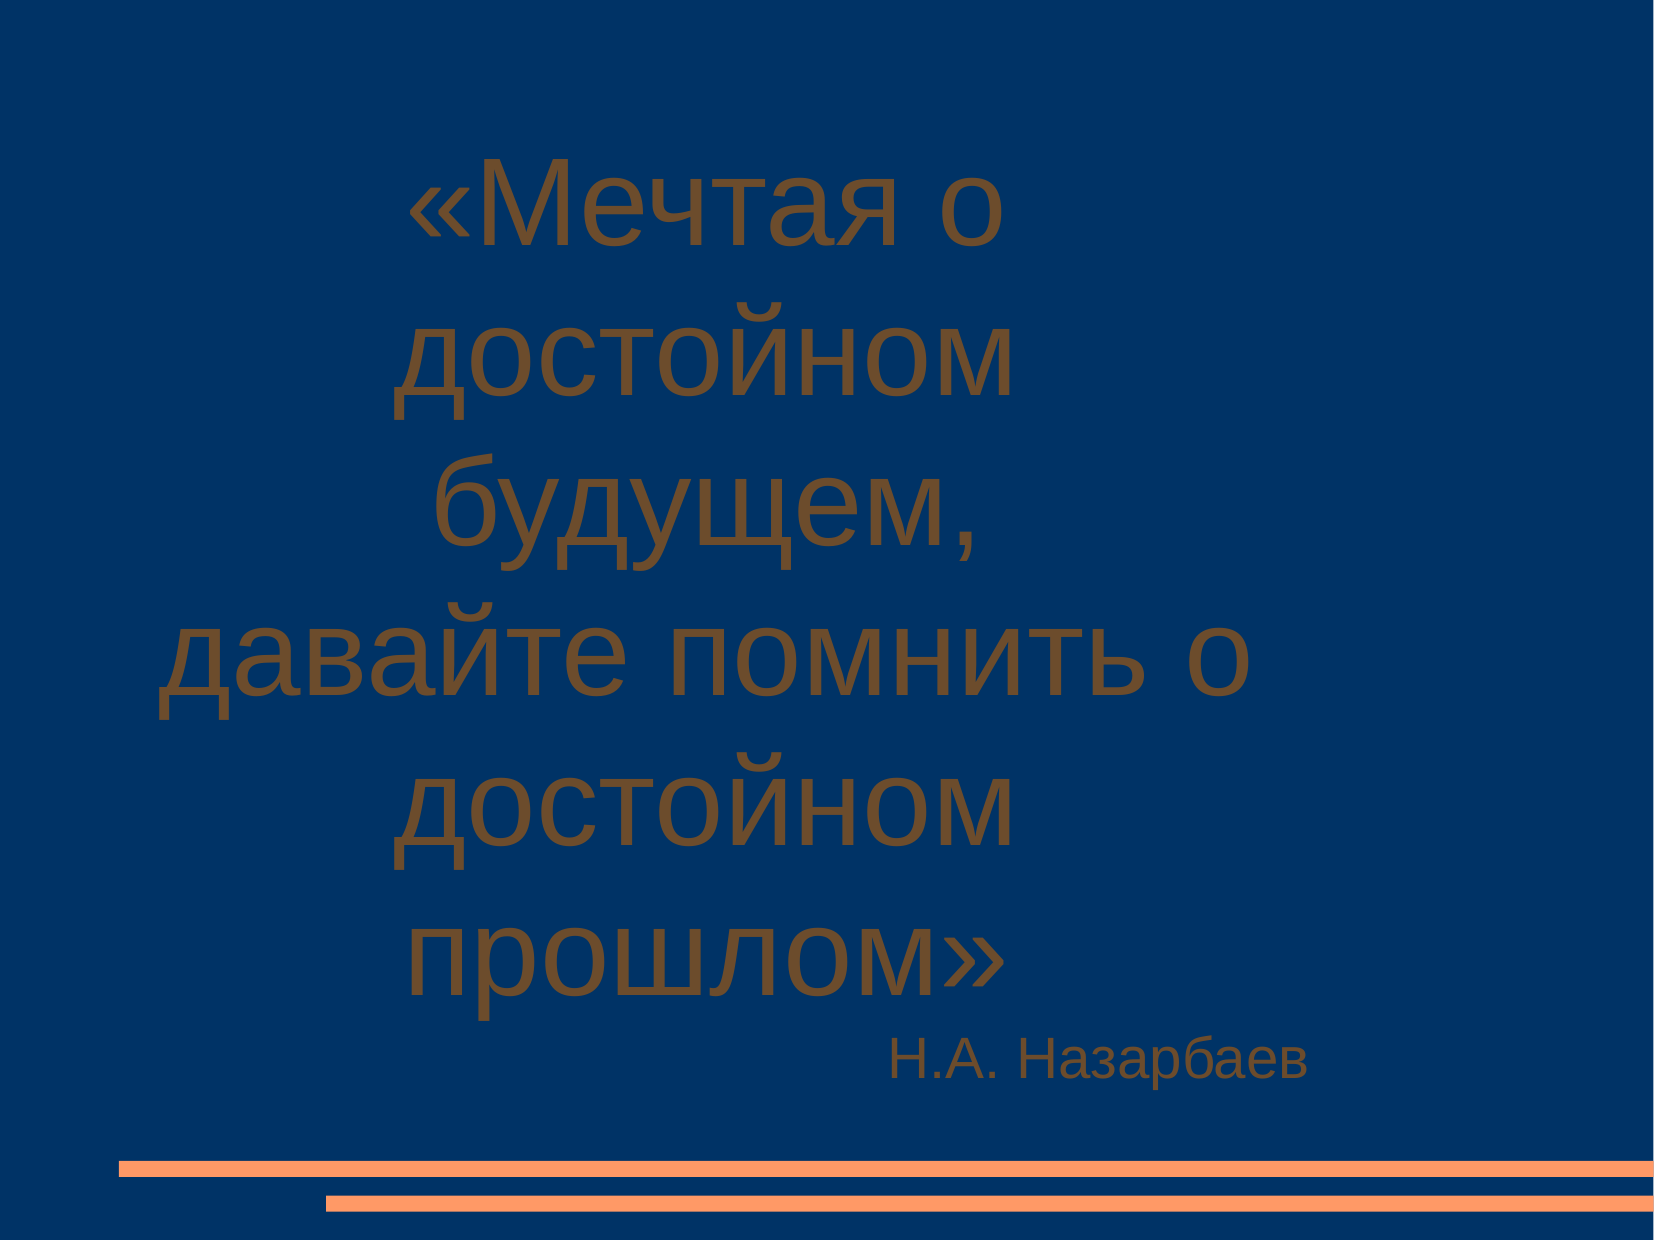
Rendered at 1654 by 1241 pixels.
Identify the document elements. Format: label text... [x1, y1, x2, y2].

text_box «Мечтая о достойном будущем, давайте помнить о достойном прошлом» Н.А. Назарбаев [87, 112, 1326, 1098]
